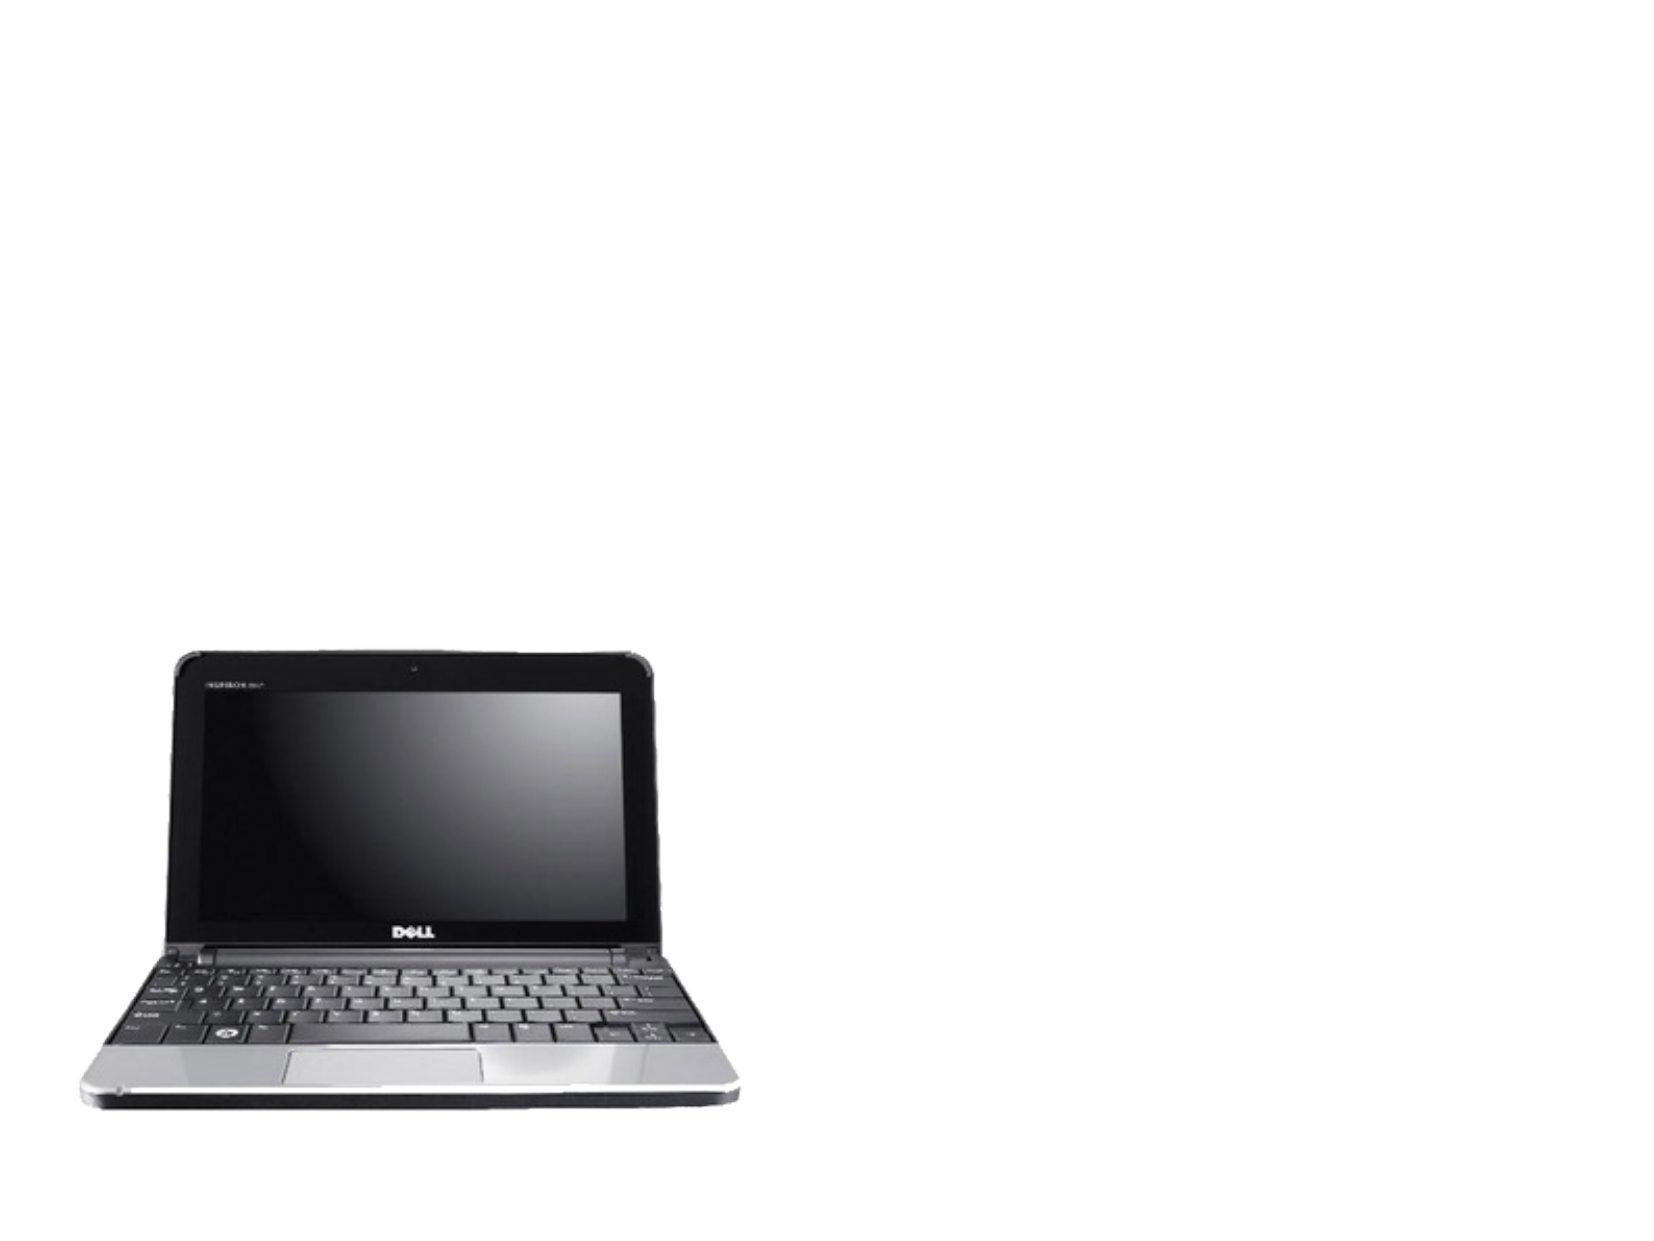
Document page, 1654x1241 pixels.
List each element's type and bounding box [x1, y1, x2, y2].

picture [59, 634, 751, 1122]
